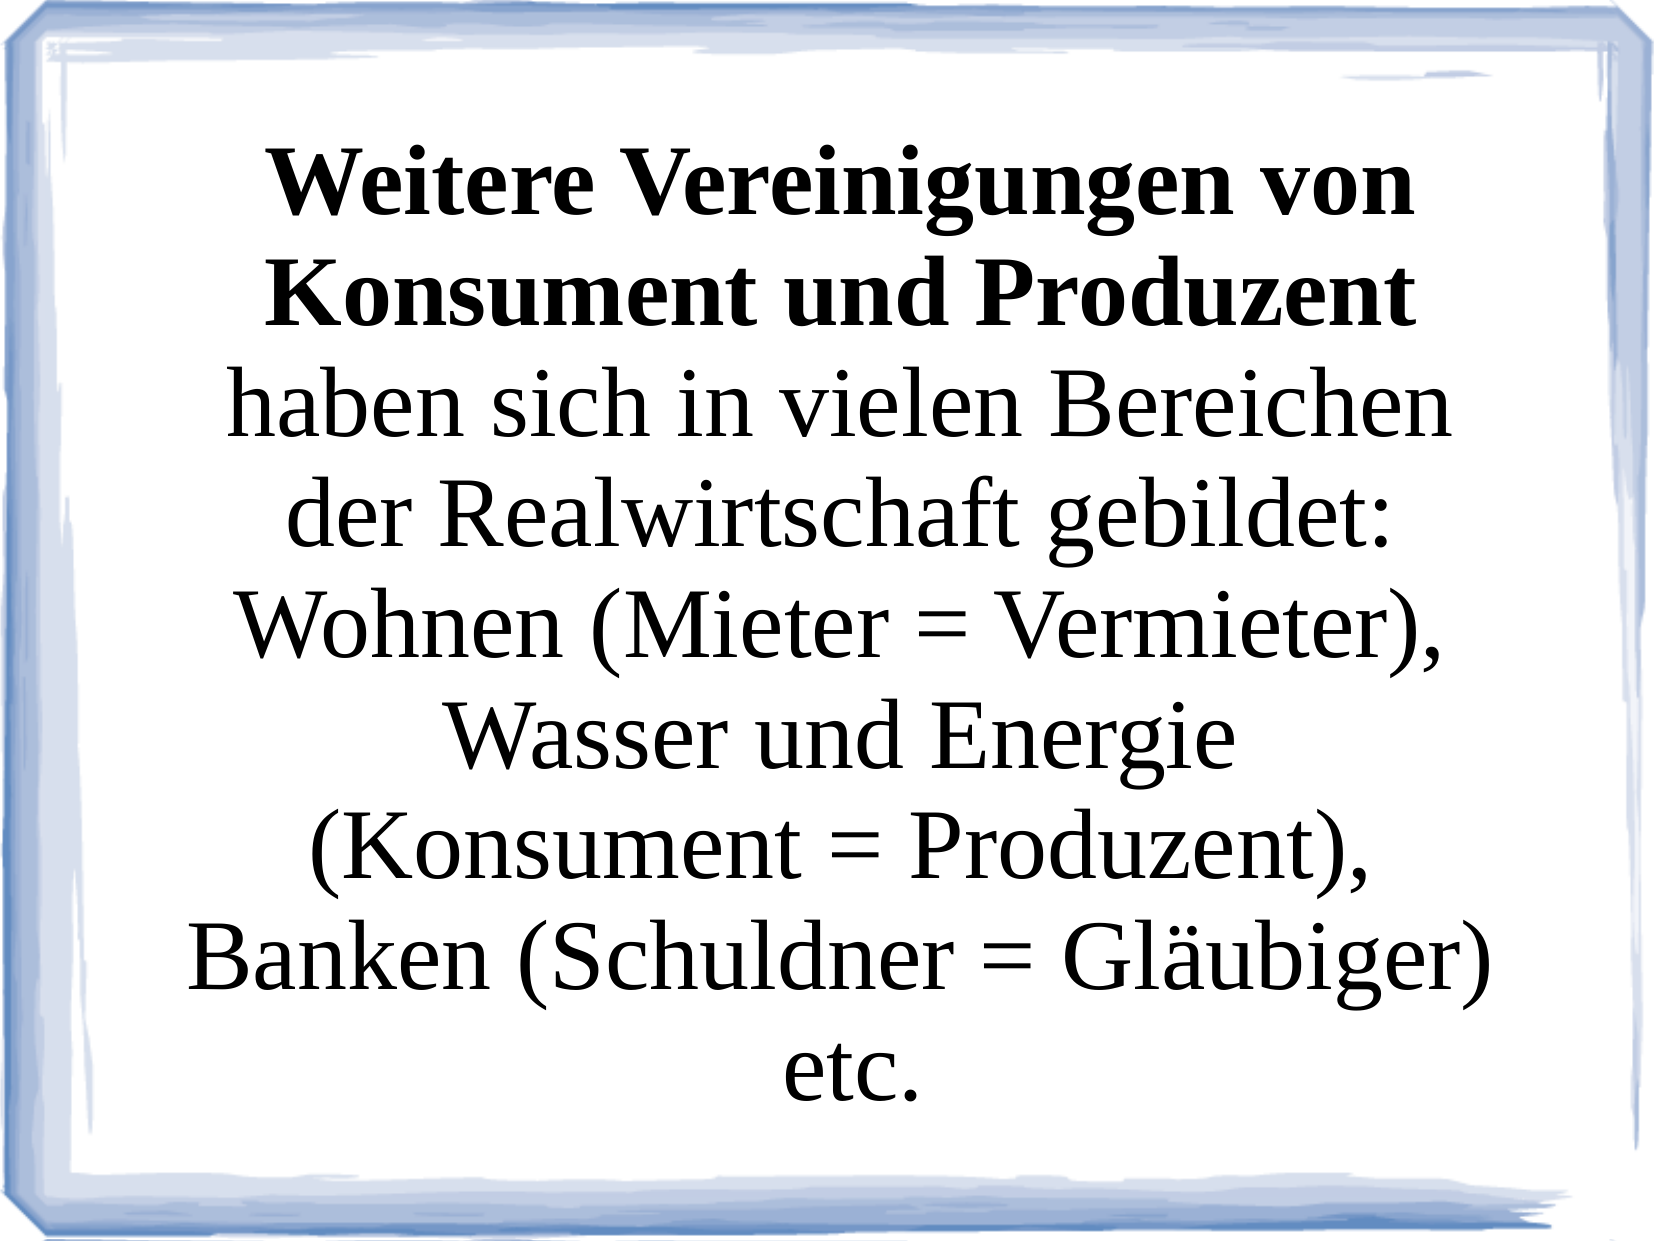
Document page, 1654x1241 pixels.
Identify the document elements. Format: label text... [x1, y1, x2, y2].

text_box Weitere Vereinigungen von Konsument und Produzent haben sich in vielen Bereichen der Realwirtschaft gebildet: Wohnen (Mieter = Vermieter), Wasser und Energie (Konsument = Produzent), Banken (Schuldner = Gläubiger) etc. [171, 118, 1536, 1130]
picture [0, 0, 1654, 1241]
